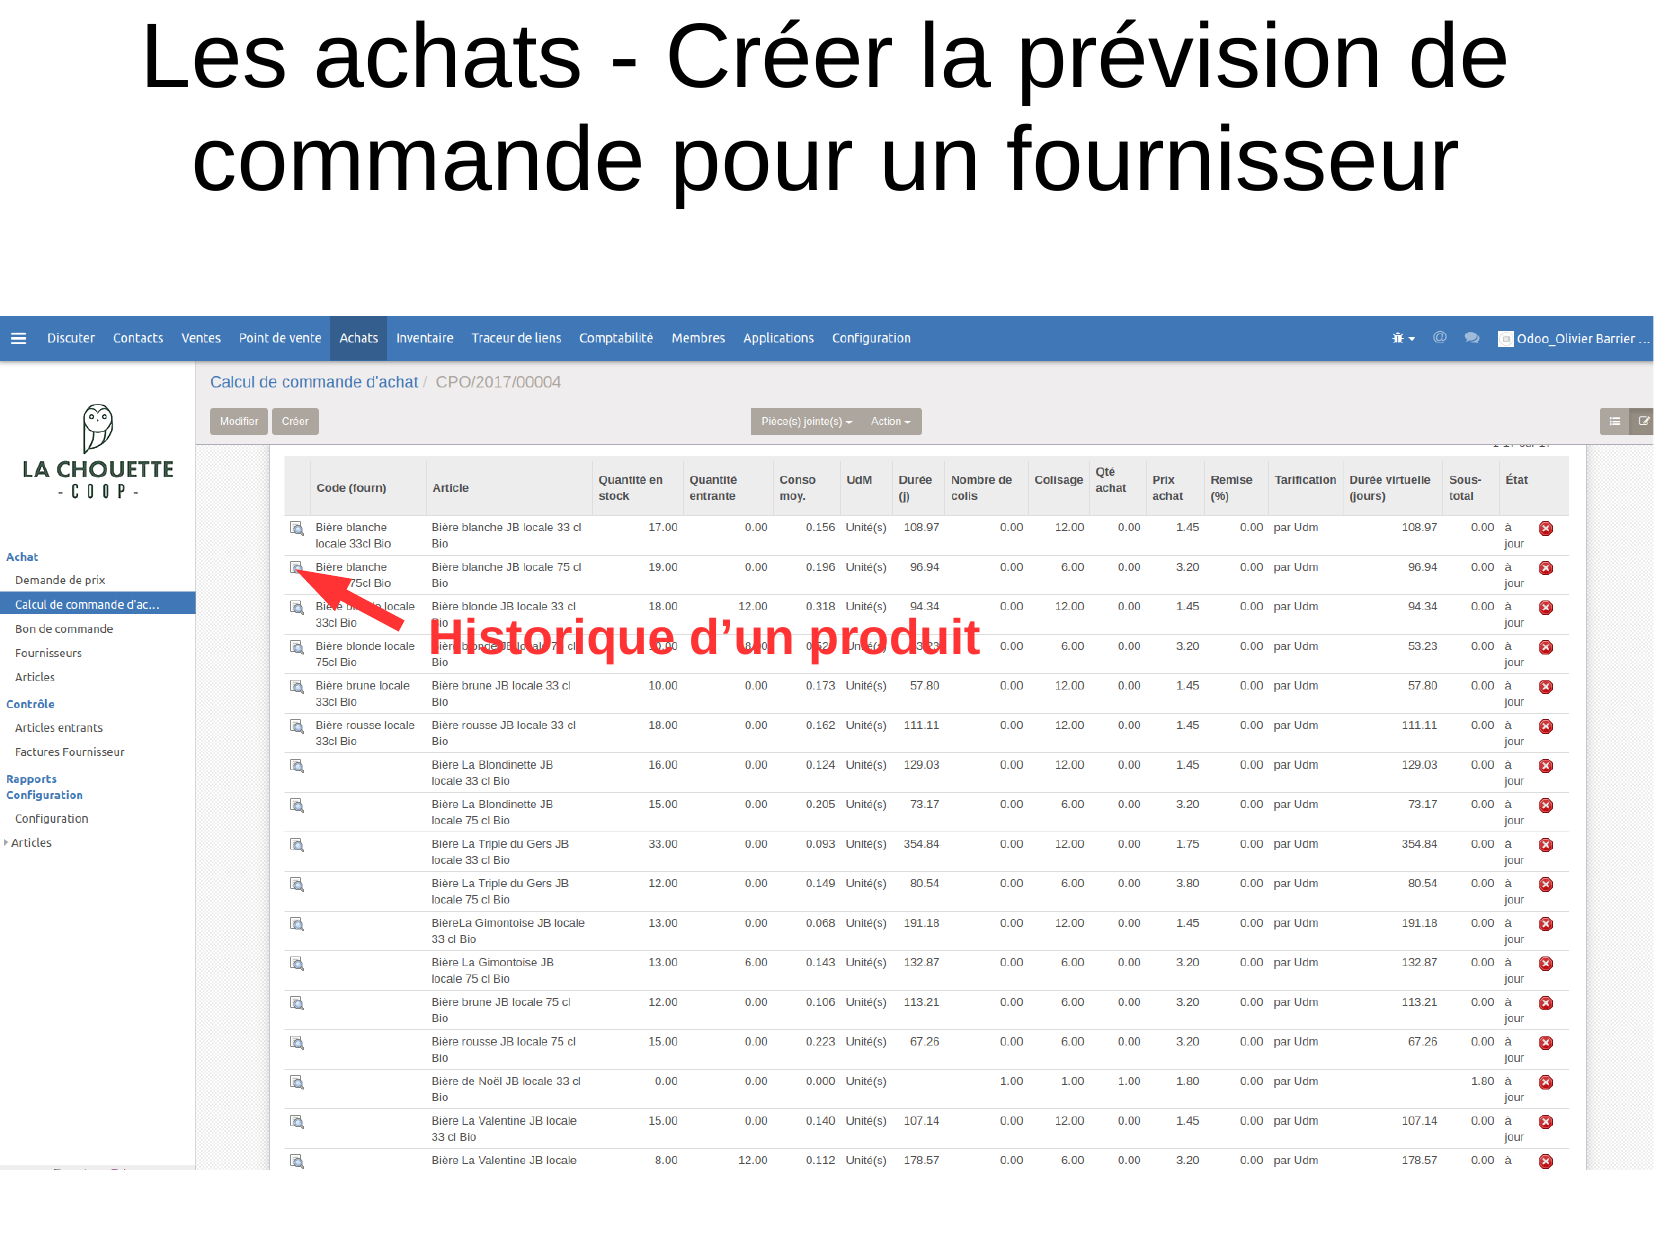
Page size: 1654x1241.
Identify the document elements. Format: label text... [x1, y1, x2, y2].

text_box Historique d’un produit [413, 602, 1158, 674]
title Les achats - Créer la prévision de commande pour un fournisseur [82, 5, 1571, 210]
picture [0, 316, 1654, 1171]
